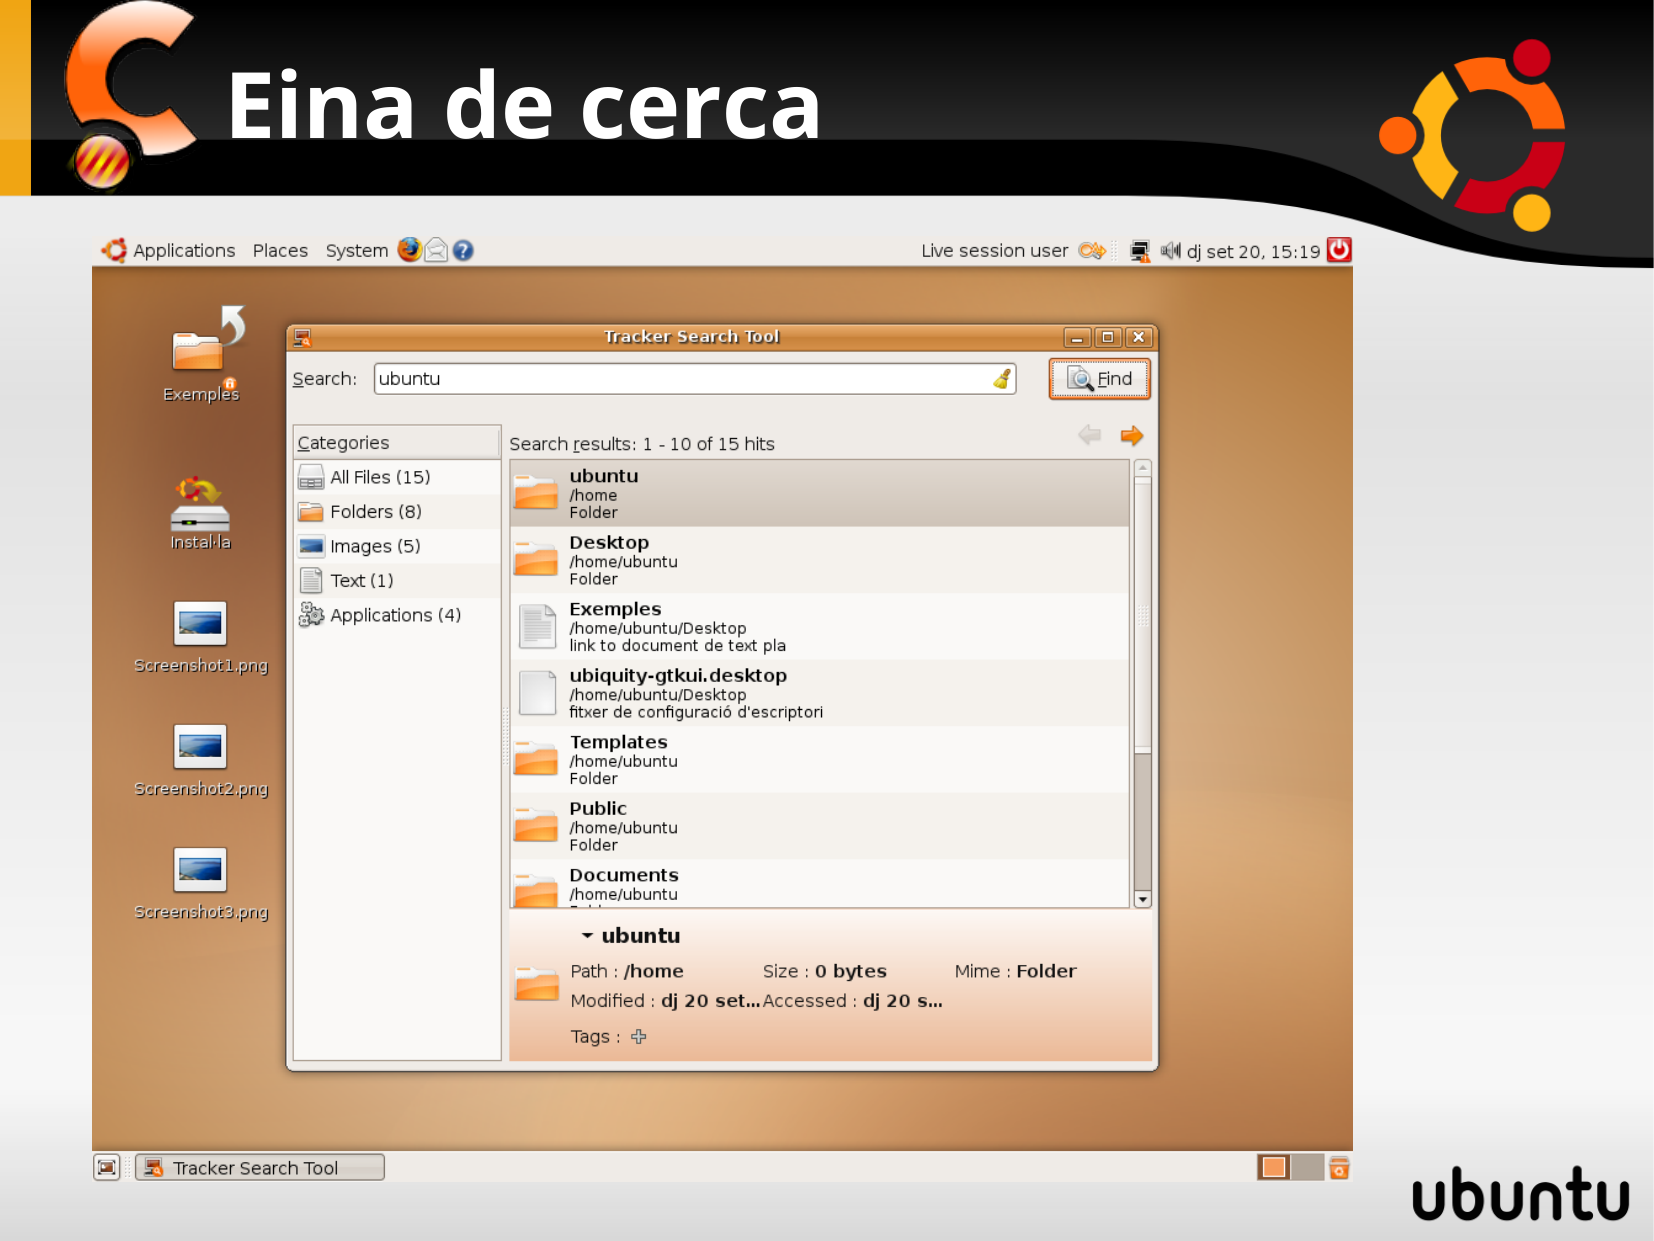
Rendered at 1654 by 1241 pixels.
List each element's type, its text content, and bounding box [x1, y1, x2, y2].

title Eina de cerca [76, 0, 1565, 208]
picture [0, 0, 1654, 1241]
